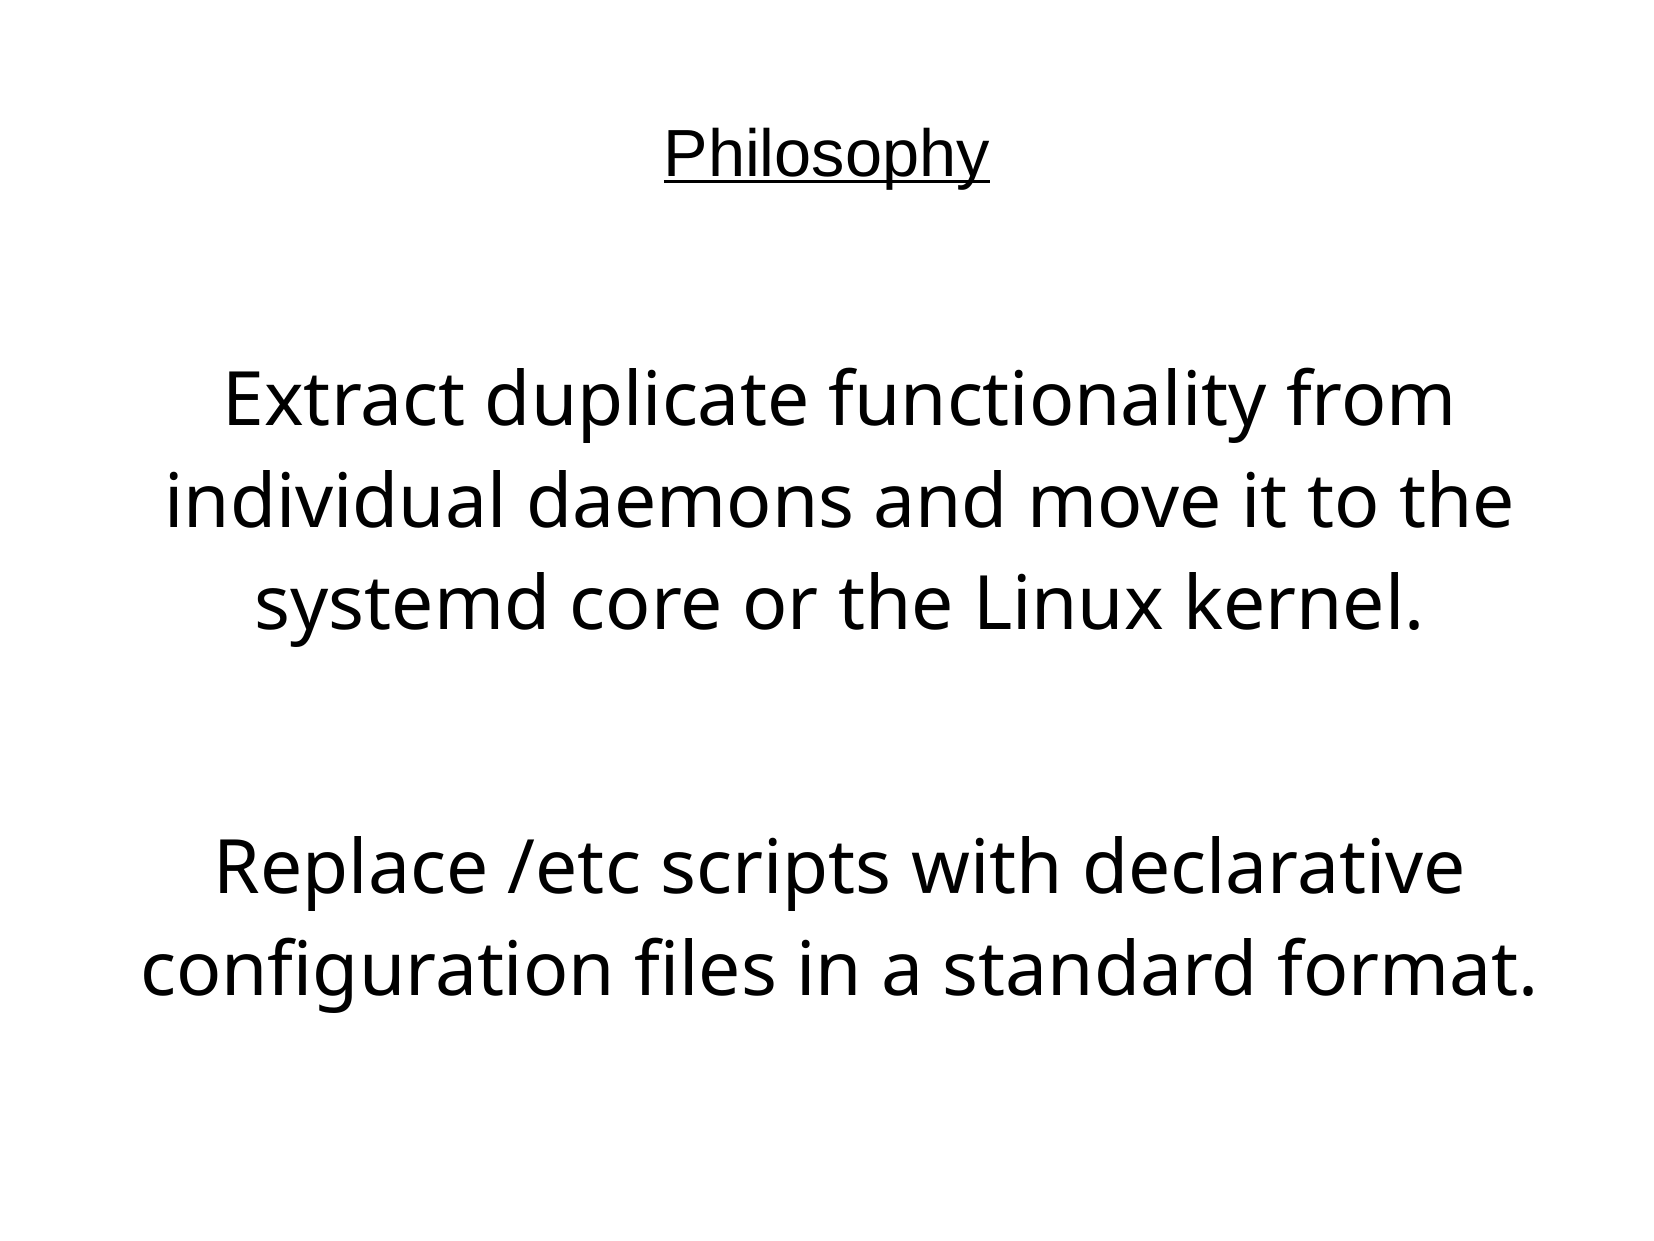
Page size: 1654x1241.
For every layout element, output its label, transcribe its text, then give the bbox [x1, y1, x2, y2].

list Extract duplicate functionality from individual daemons and move it to the systemd core or the Linux kernel. Replace /etc scripts with declarative configuration files in a standard format. [90, 345, 1591, 871]
title Philosophy [82, 49, 1571, 257]
